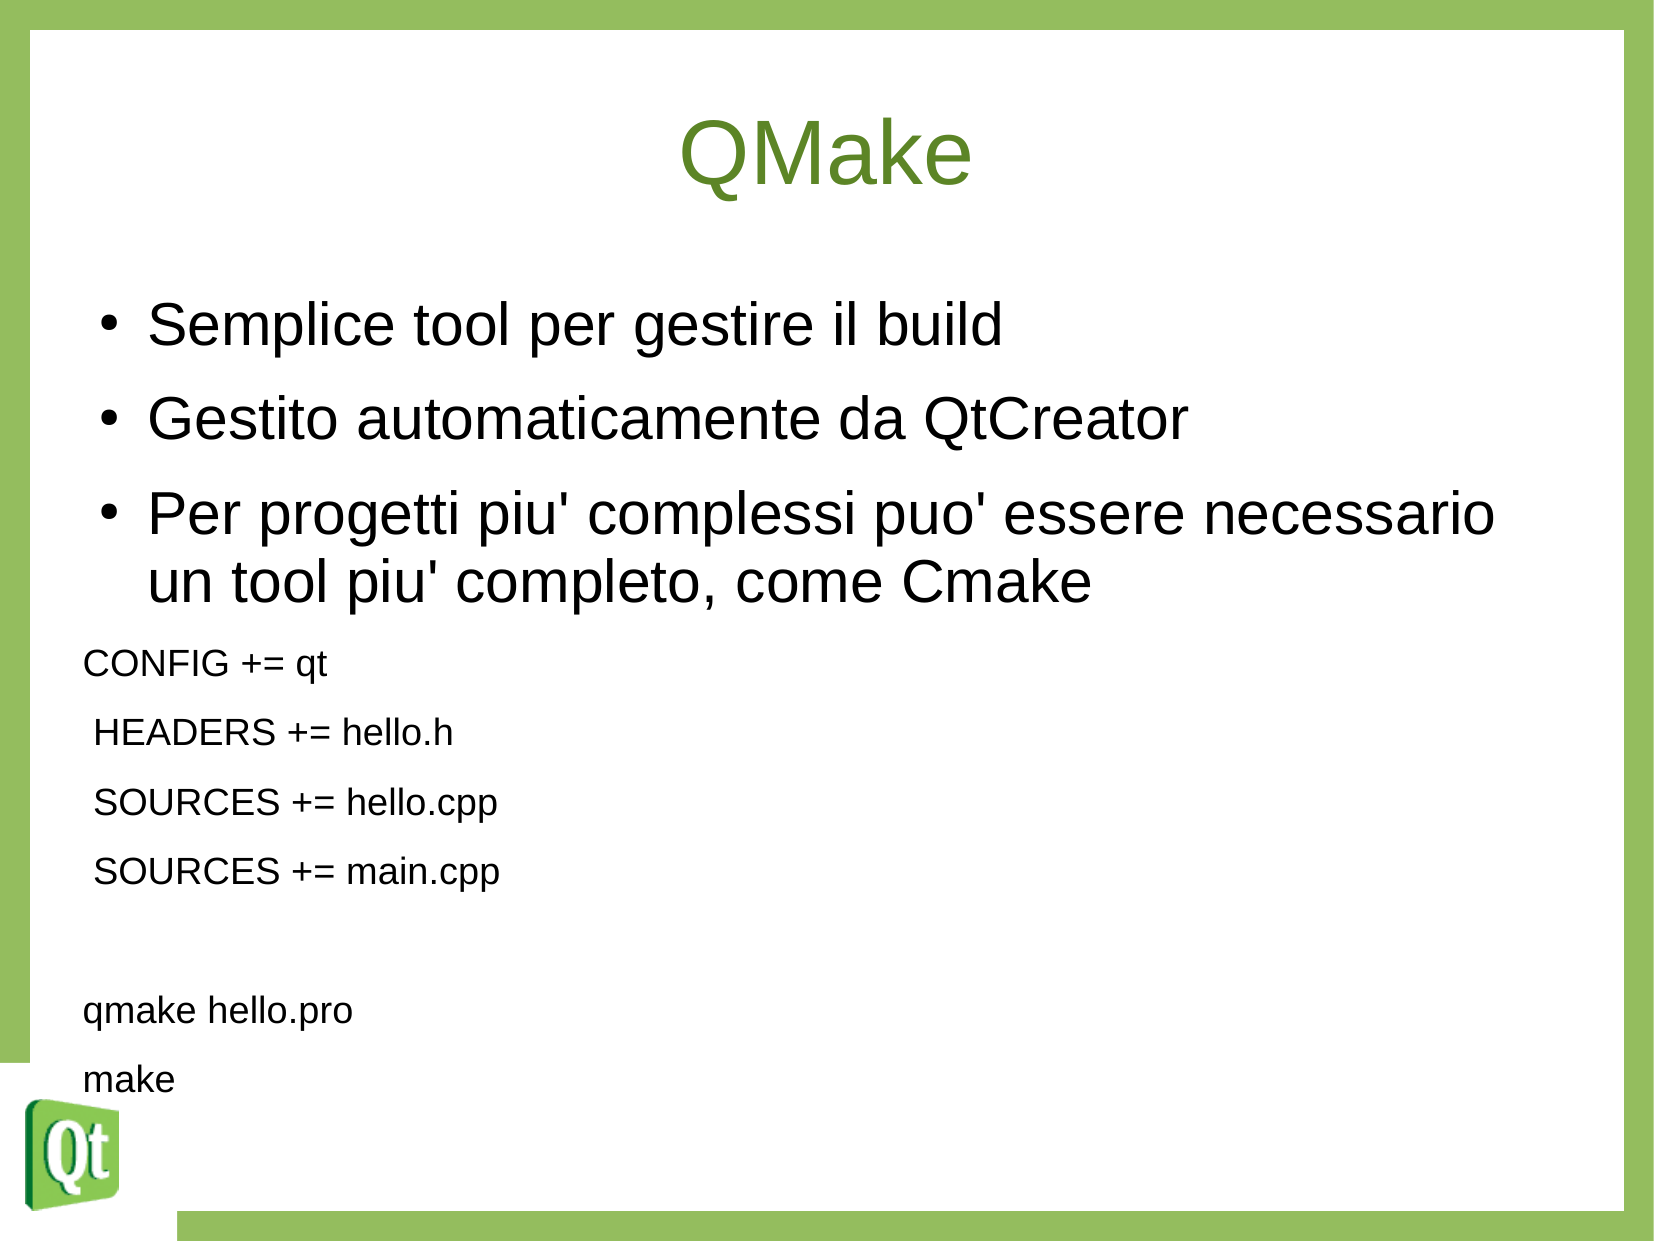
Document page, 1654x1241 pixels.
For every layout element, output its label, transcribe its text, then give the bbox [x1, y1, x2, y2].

picture [25, 1099, 119, 1211]
list Semplice tool per gestire il build Gestito automaticamente da QtCreator Per progetti piu' complessi puo' essere necessario un tool piu' completo, come Cmake CONFIG += qt HEADERS += hello.h SOURCES += hello.cpp SOURCES += main.cpp qmake hello.pro make [82, 290, 1571, 1109]
title QMake [82, 56, 1571, 250]
